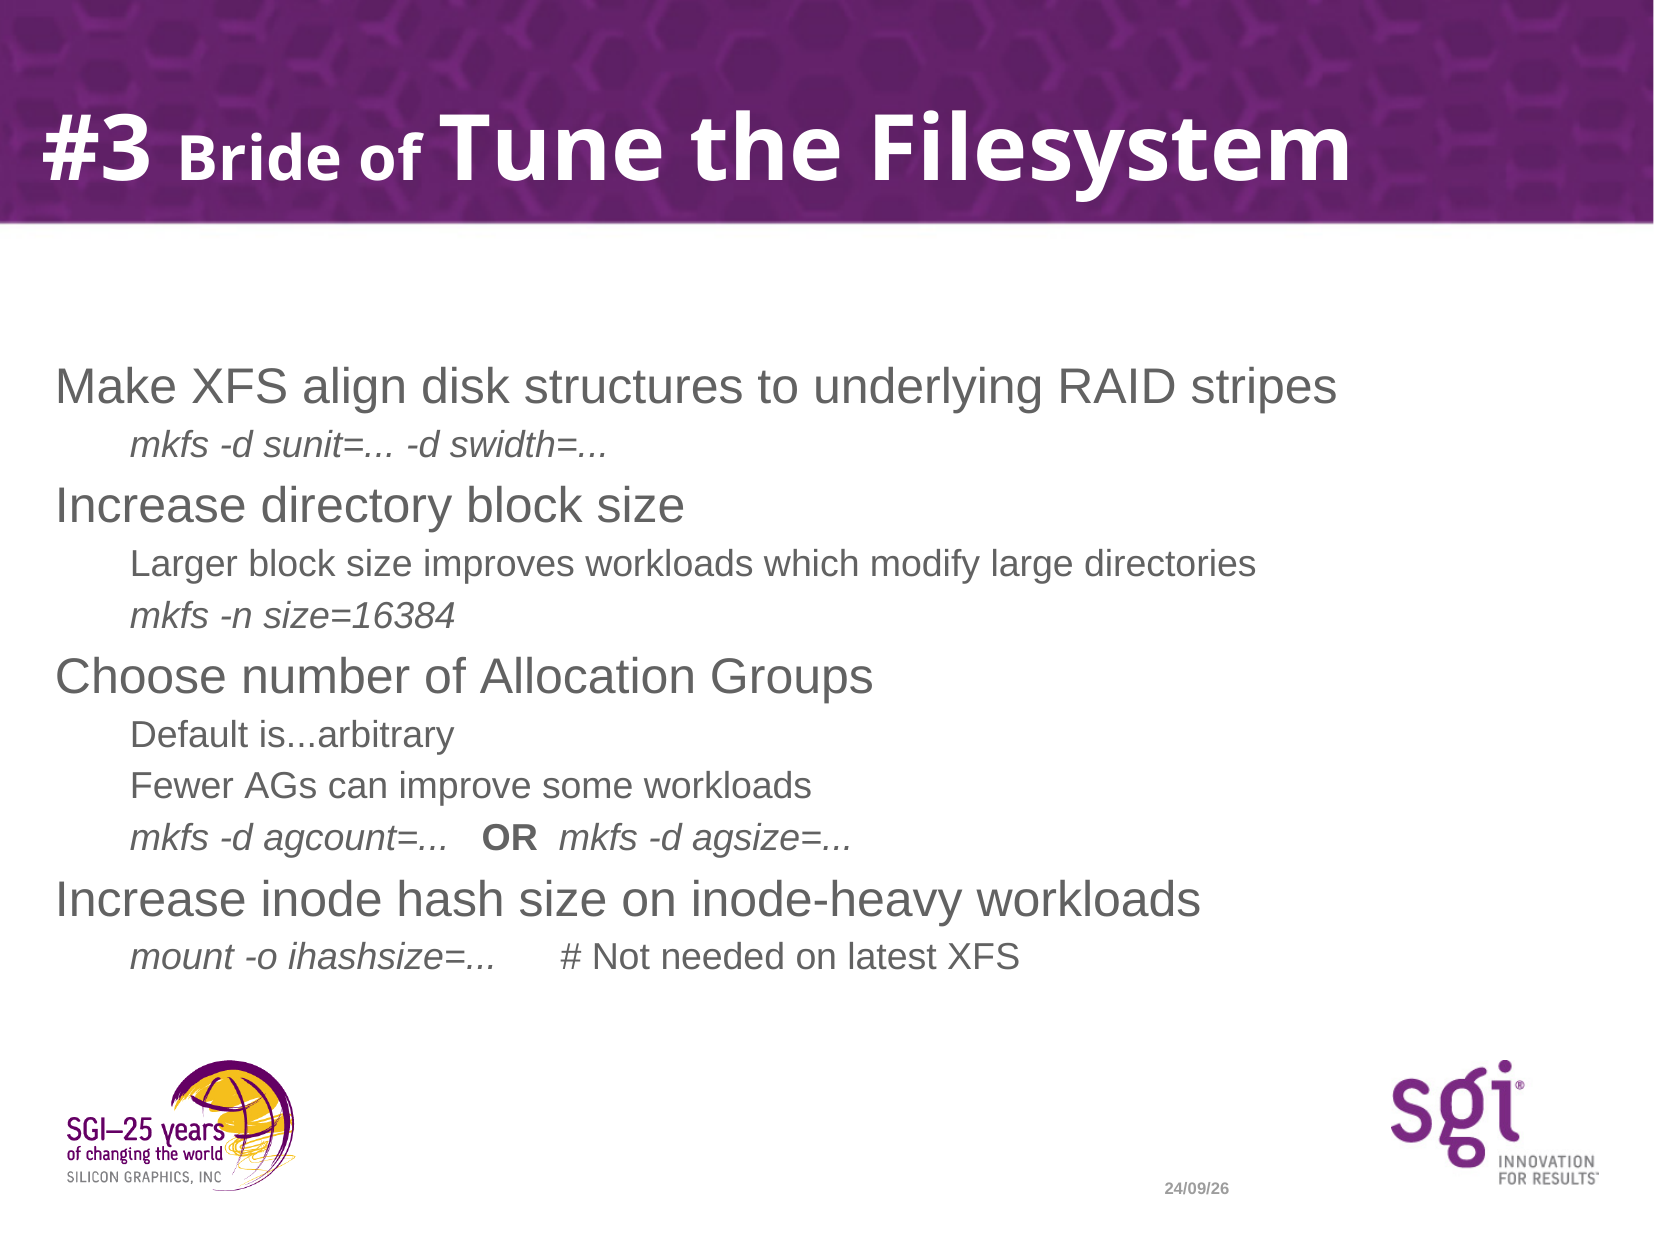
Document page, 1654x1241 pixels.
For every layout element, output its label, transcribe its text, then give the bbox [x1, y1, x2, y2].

picture [0, 0, 1654, 1194]
title #3 Bride of Tune the Filesystem [41, 48, 1447, 241]
list Make XFS align disk structures to underlying RAID stripes mkfs -d sunit=... -d swidth=... Increase directory block size Larger block size improves workloads which modify large directories mkfs -n size=16384 Choose number of Allocation Groups Default is...arbitrary Fewer AGs can improve some workloads mkfs -d agcount=... OR mkfs -d agsize=... Increase inode hash size on inode-heavy workloads mount -o ihashsize=... # Not needed on latest XFS [55, 358, 1461, 1040]
